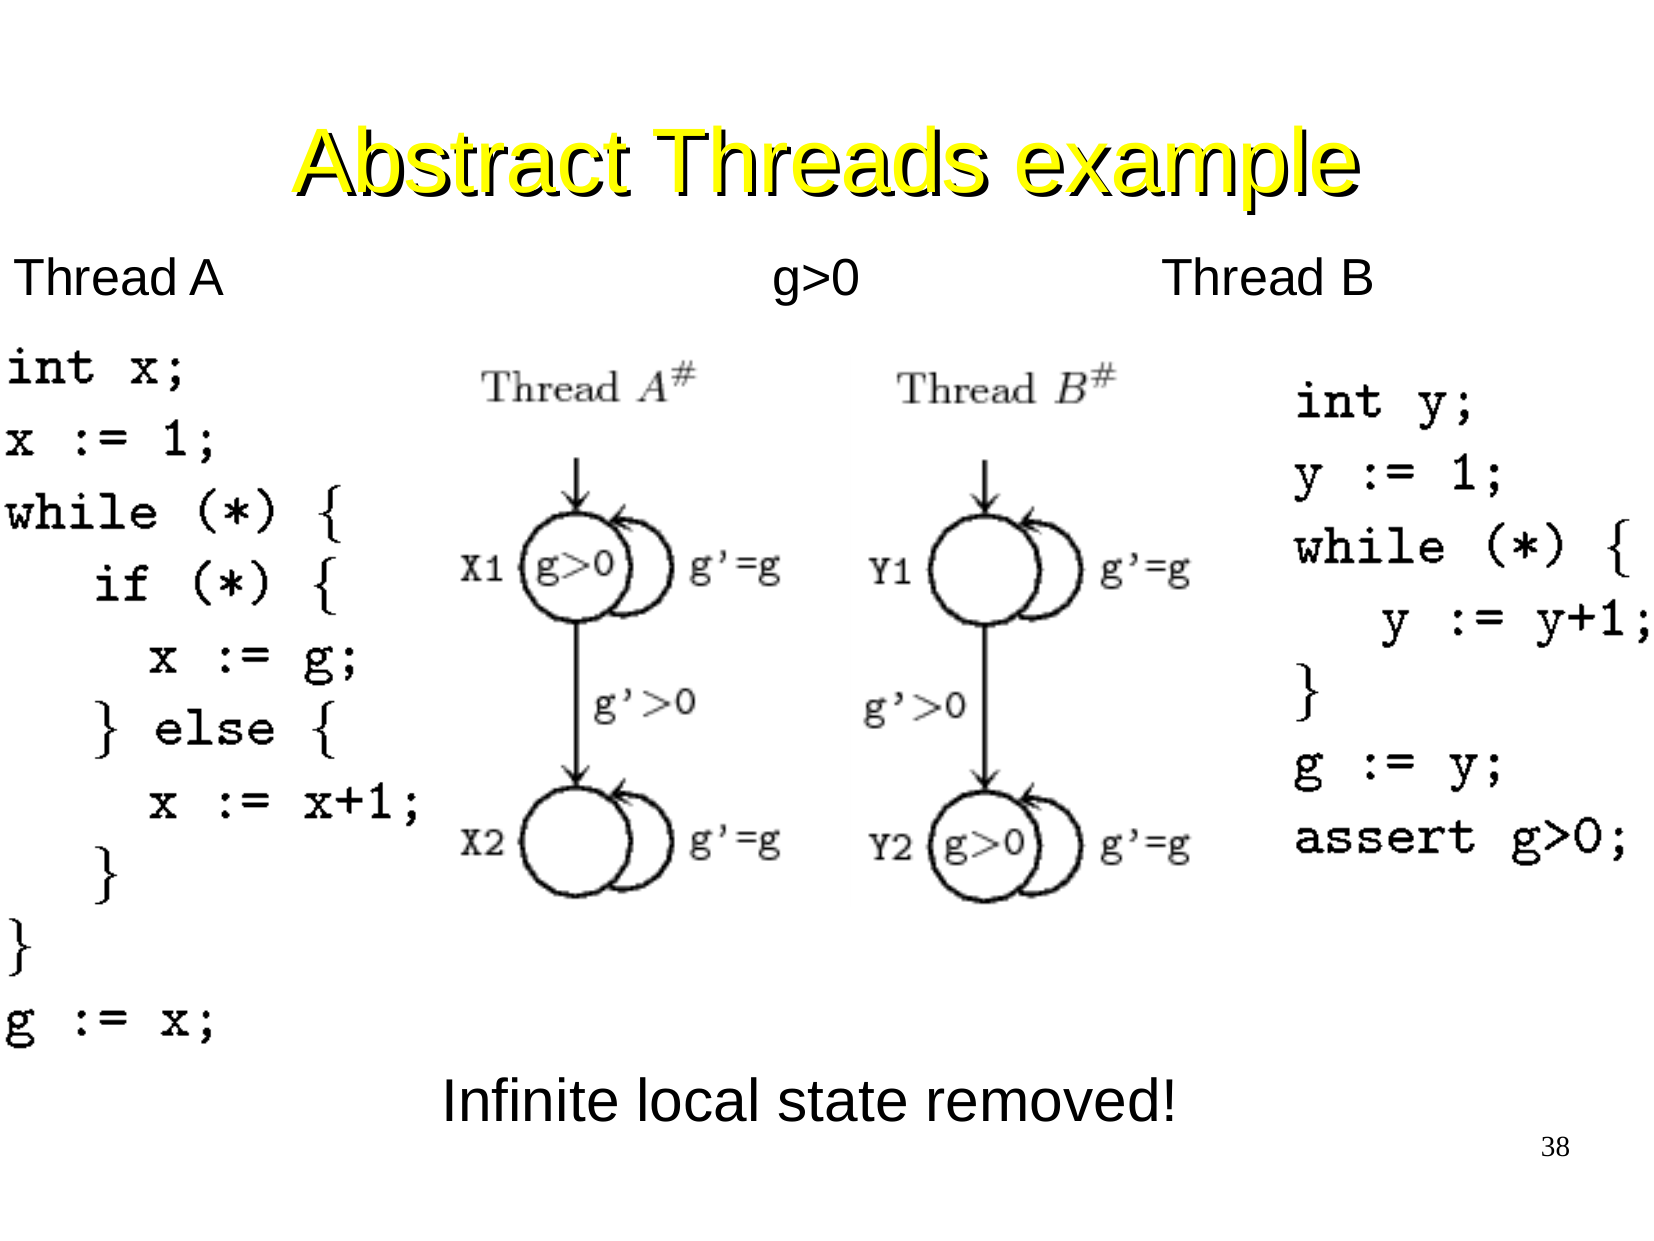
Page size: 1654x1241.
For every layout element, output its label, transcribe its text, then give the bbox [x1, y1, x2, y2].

text_box Thread A Thread B [0, 238, 1650, 320]
picture [849, 355, 1200, 907]
text_box g>0 [758, 238, 904, 319]
picture [0, 343, 419, 1050]
picture [449, 351, 788, 907]
text_box Infinite local state removed! [428, 1056, 1272, 1147]
title Abstract Threads example [82, 49, 1571, 238]
picture [1292, 380, 1653, 869]
